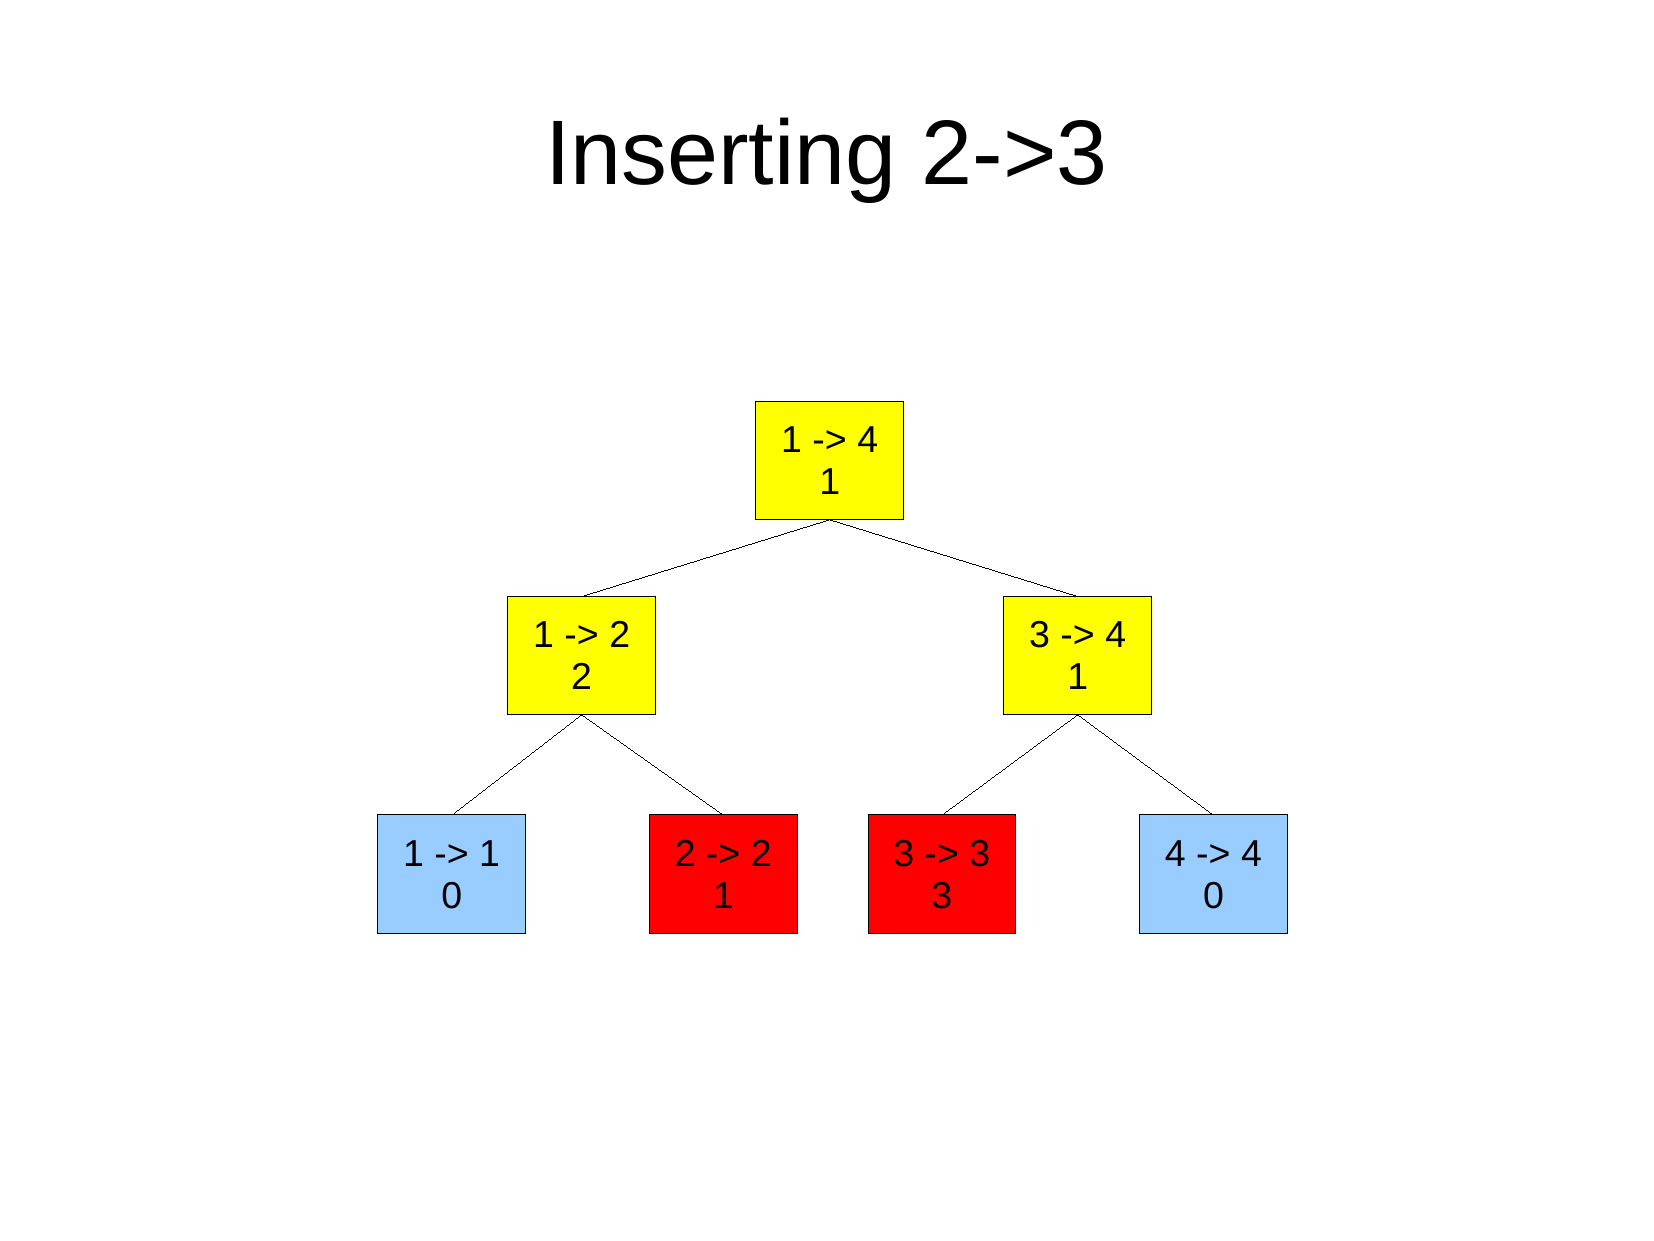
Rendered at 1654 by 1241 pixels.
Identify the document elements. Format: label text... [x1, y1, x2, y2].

text_box 2 -> 2 1 [649, 814, 798, 934]
text_box 1 -> 4 1 [755, 401, 904, 520]
text_box 3 -> 3 3 [868, 814, 1016, 934]
text_box 4 -> 4 0 [1139, 814, 1288, 934]
text_box 1 -> 1 0 [377, 814, 526, 934]
text_box 3 -> 4 1 [1003, 596, 1152, 715]
title Inserting 2->3 [82, 49, 1571, 257]
text_box 1 -> 2 2 [507, 596, 656, 715]
